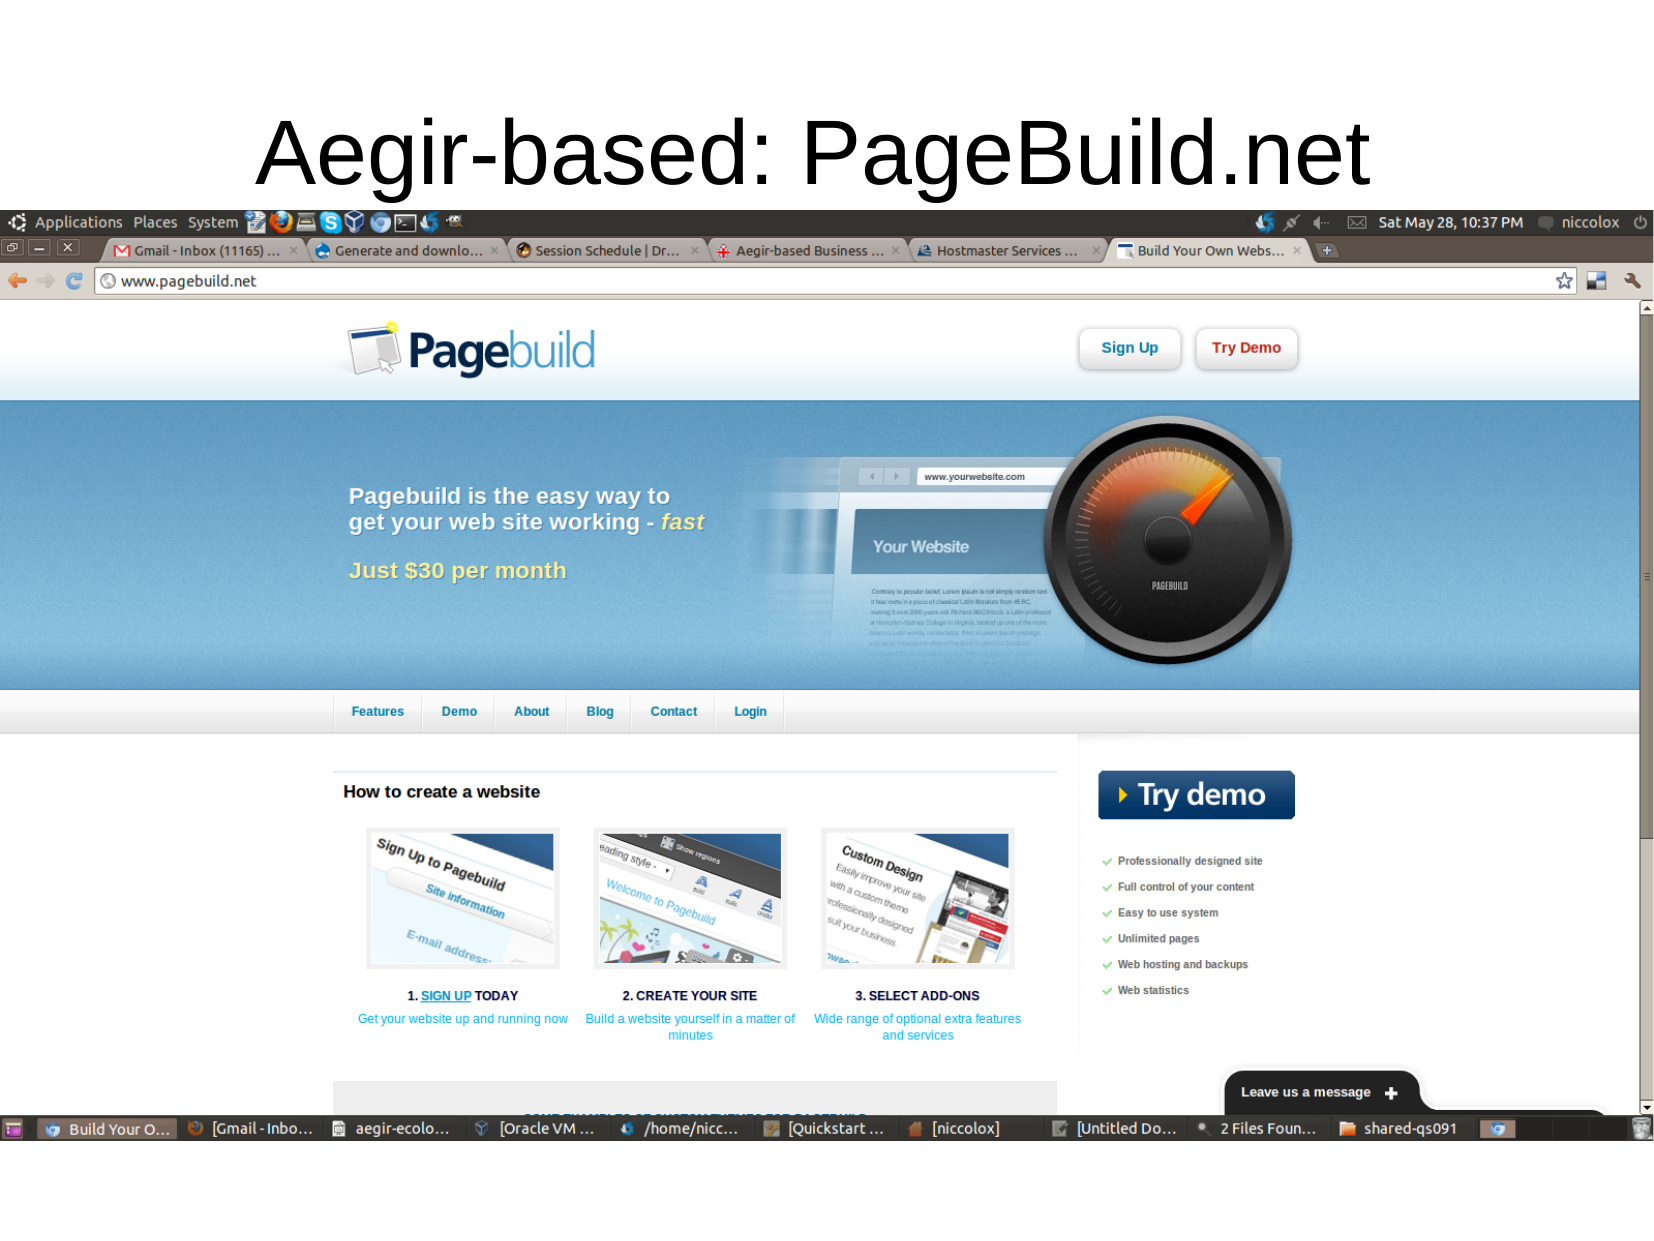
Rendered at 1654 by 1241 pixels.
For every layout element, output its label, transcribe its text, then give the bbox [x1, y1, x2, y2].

picture [0, 210, 1654, 1141]
title Aegir-based: PageBuild.net [82, 56, 1571, 210]
